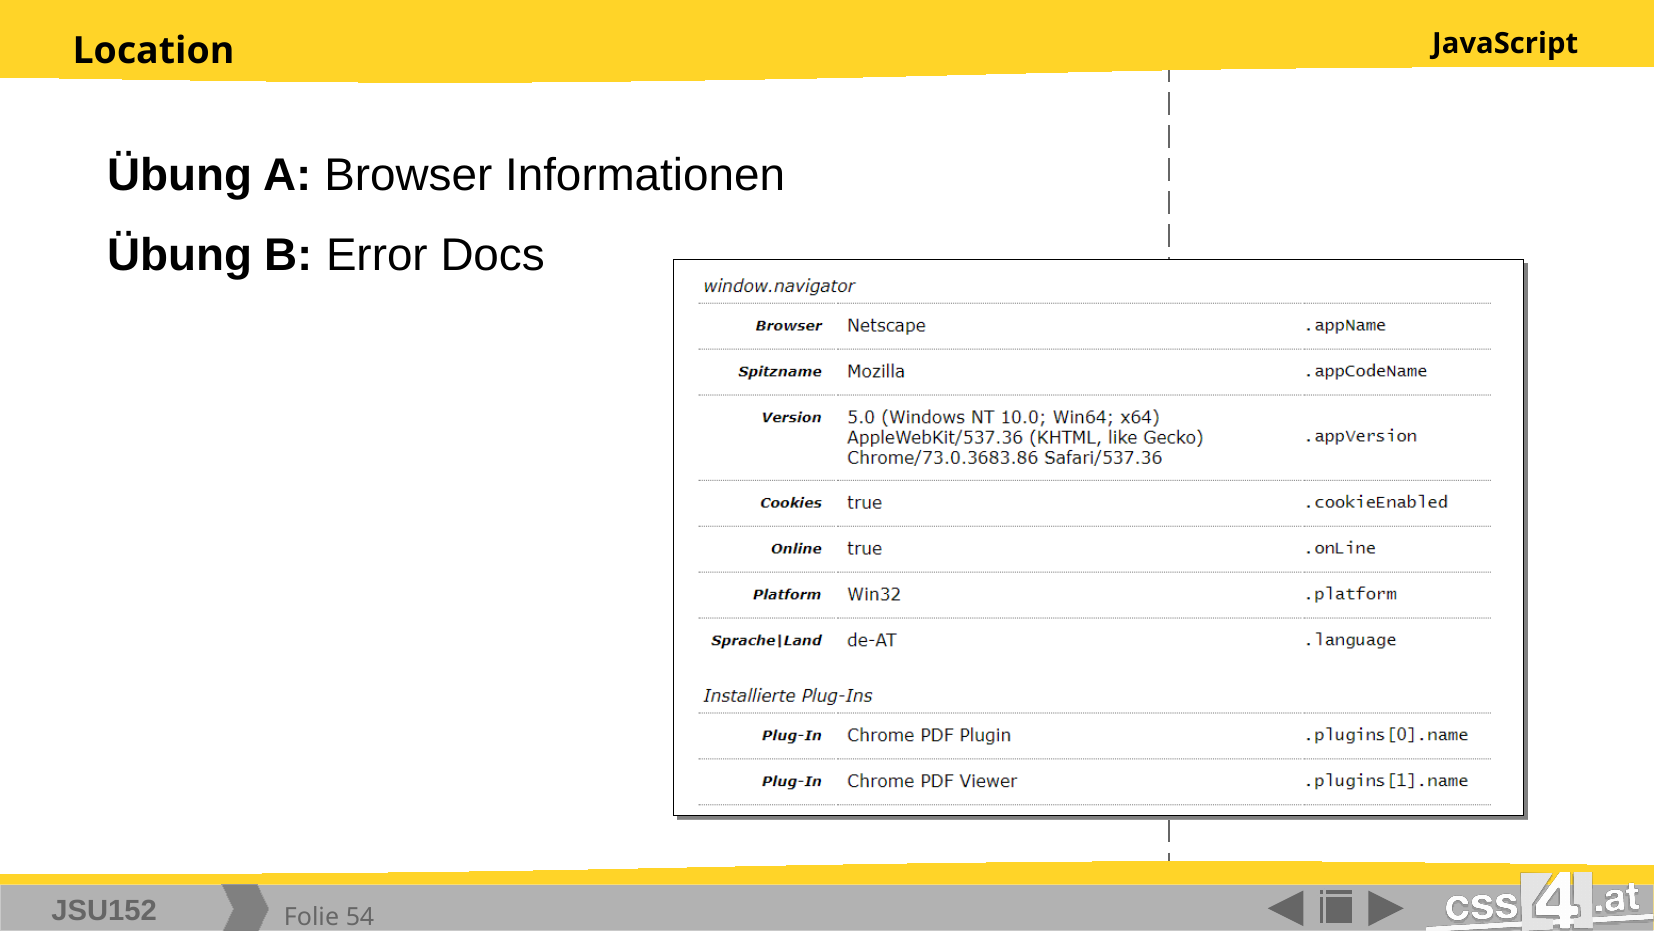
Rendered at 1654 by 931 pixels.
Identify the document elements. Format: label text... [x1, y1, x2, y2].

text_box JSU152 [36, 886, 209, 931]
text_box JavaScript [1417, 15, 1607, 60]
text_box Location [57, 16, 416, 69]
text_box [0, 861, 1654, 931]
text_box Übung A: Browser Informationen [92, 142, 813, 209]
text_box Übung B: Error Docs [92, 221, 607, 288]
picture [1426, 872, 1654, 931]
text_box Folie <Foliennummer> [269, 891, 542, 931]
text_box [0, 0, 1654, 83]
picture [673, 259, 1524, 816]
